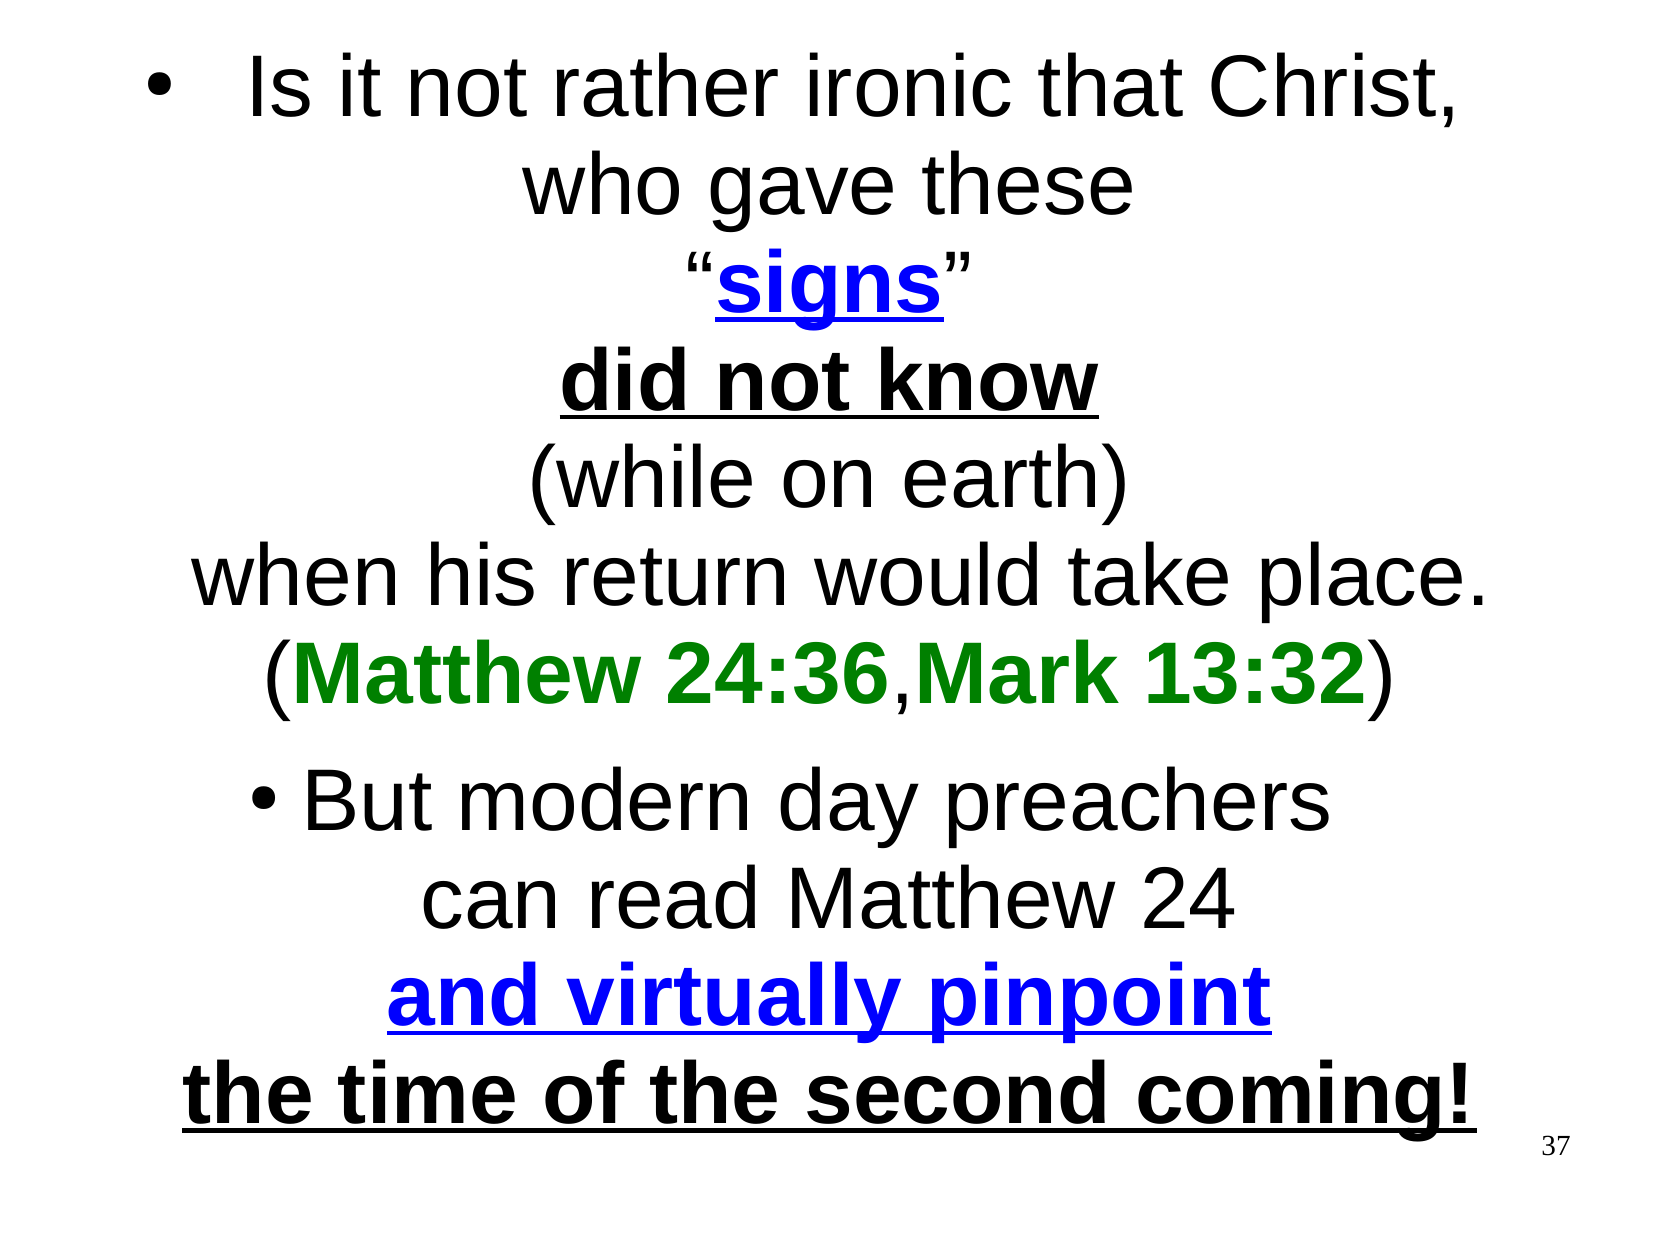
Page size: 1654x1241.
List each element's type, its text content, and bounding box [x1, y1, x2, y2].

list Is it not rather ironic that Christ, who gave these “signs” did not know (while on earth) when his return would take place. (Matthew 24:36,Mark 13:32) But modern day preachers can read Matthew 24 and virtually pinpoint the time of the second coming! [0, 37, 1613, 1201]
